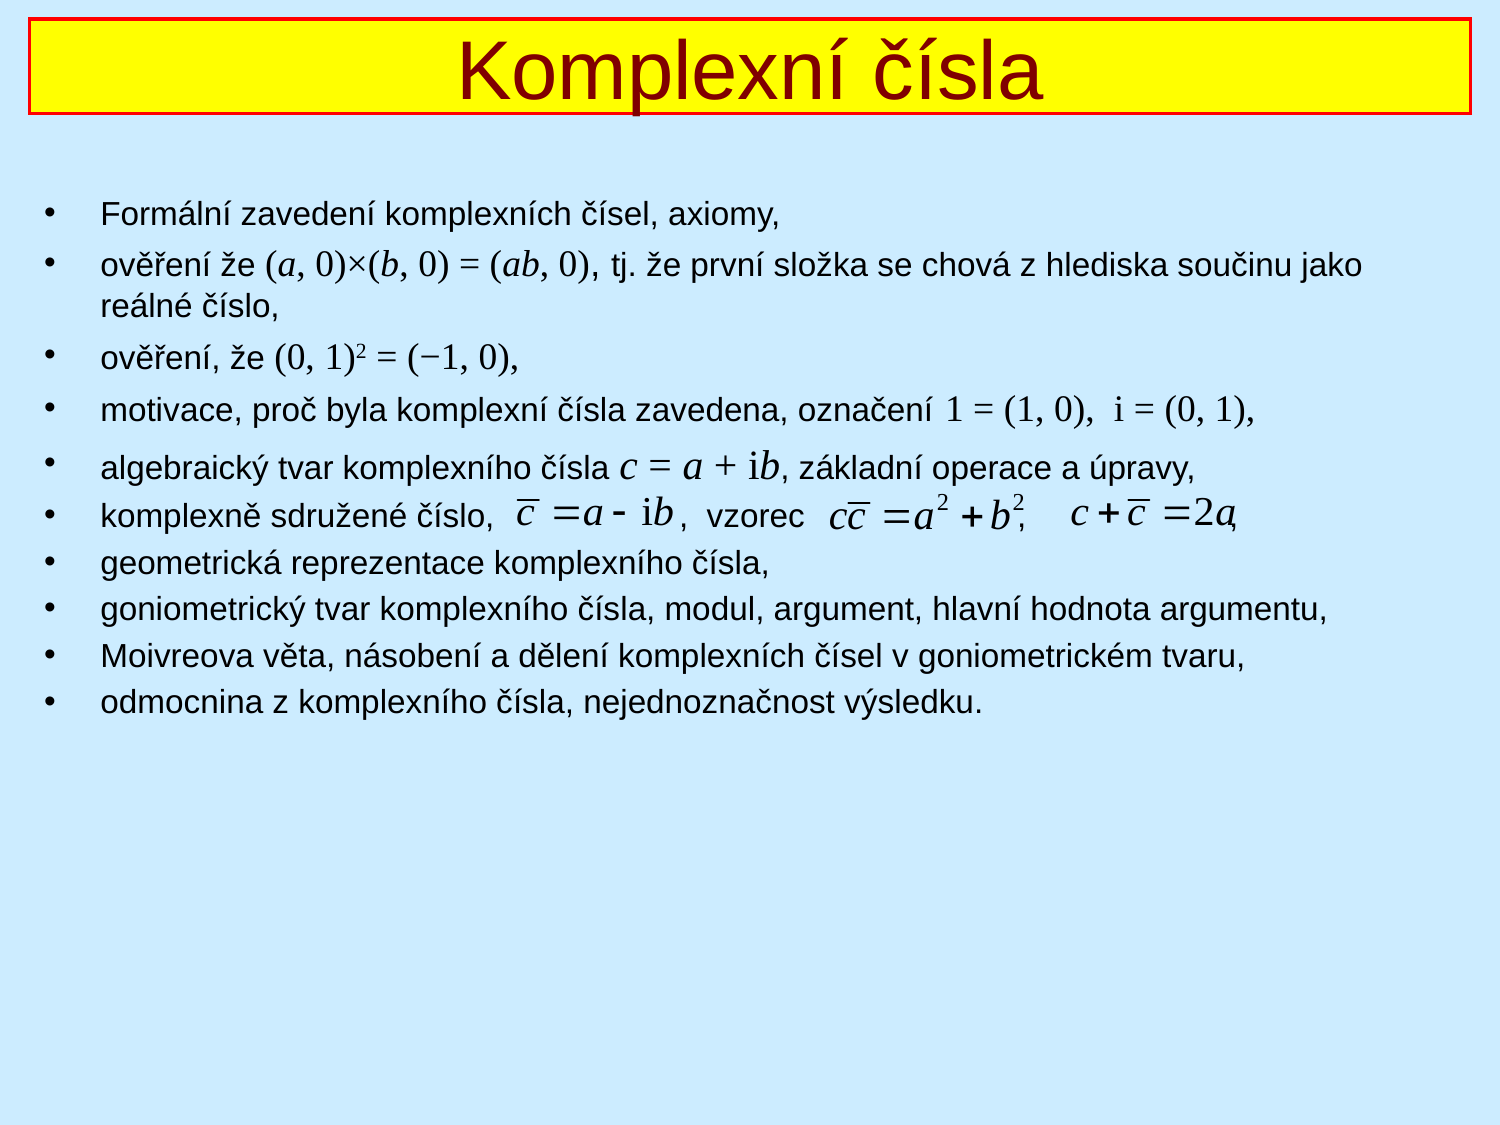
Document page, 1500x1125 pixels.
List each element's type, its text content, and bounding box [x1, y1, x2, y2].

picture [510, 487, 684, 536]
text_box Formální zavedení komplexních čísel, axiomy, ověření že (a, 0)×(b, 0) = (ab, 0), tj. že první složka se chová z hlediska součinu jako reálné číslo, ověření, že (0, 1)2 = (−1, 0), motivace, proč byla komplexní čísla zavedena, označení 1 = (1, 0), i = (0, 1), algebraický tvar komplexního čísla c = a + ib, základní operace a úpravy, komplexně sdružené číslo, , vzorec , , geometrická reprezentace komplexního čísla, goniometrický tvar komplexního čísla, modul, argument, hlavní hodnota argumentu, Moivreova věta, násobení a dělení komplexních čísel v goniometrickém tvaru, odmocnina z komplexního čísla, nejednoznačnost výsledku. [29, 184, 1471, 1043]
title Komplexní čísla [29, 19, 1471, 114]
picture [822, 483, 1034, 540]
picture [1064, 487, 1244, 536]
